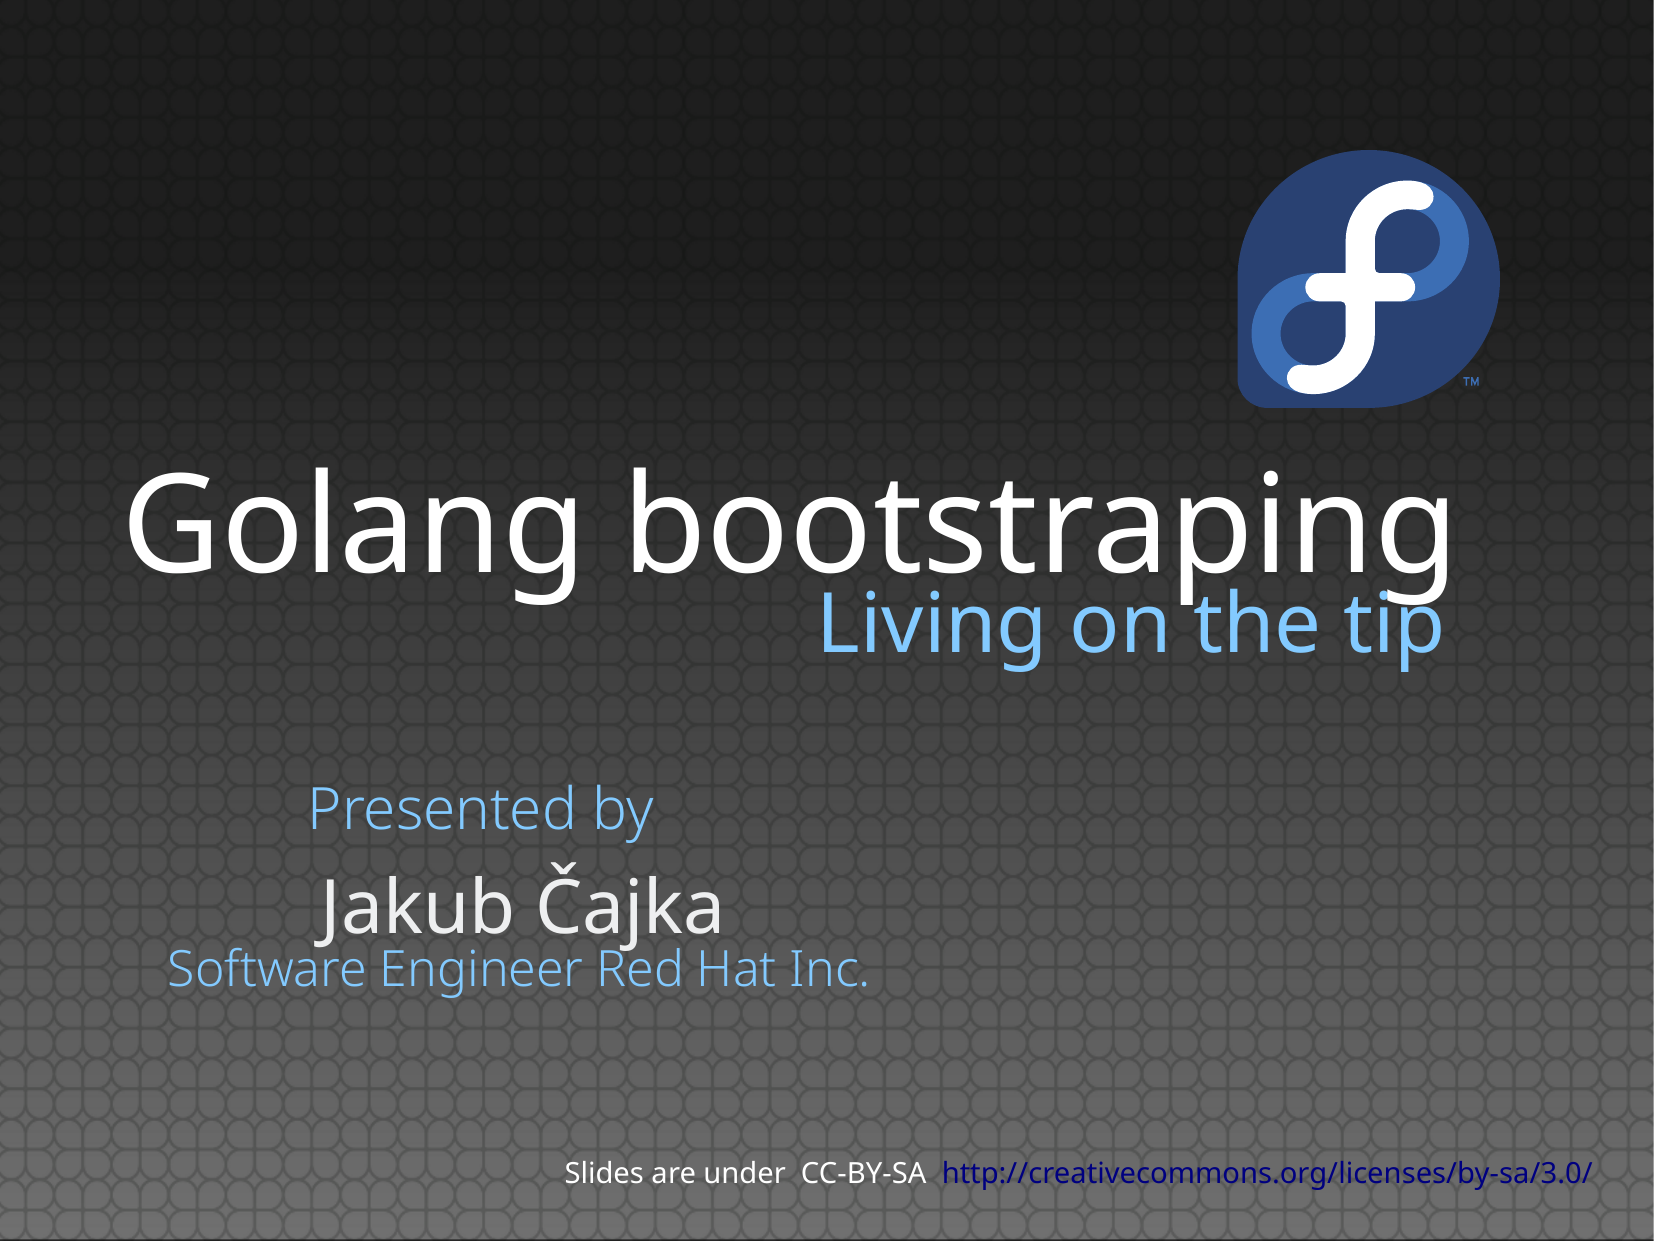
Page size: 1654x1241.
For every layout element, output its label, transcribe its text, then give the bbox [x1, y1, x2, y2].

text_box Golang bootstraping [37, 417, 1475, 601]
text_box Jakub Čajka [305, 846, 1057, 946]
text_box Software Engineer Red Hat Inc. [153, 925, 928, 997]
subtitle Living on the tip [100, 601, 1447, 667]
text_box Presented by [293, 760, 694, 841]
picture [0, 0, 1654, 1241]
text_box Slides are under CC-BY-SA http://creativecommons.org/licenses/by-sa/3.0/ [64, 1144, 1624, 1229]
